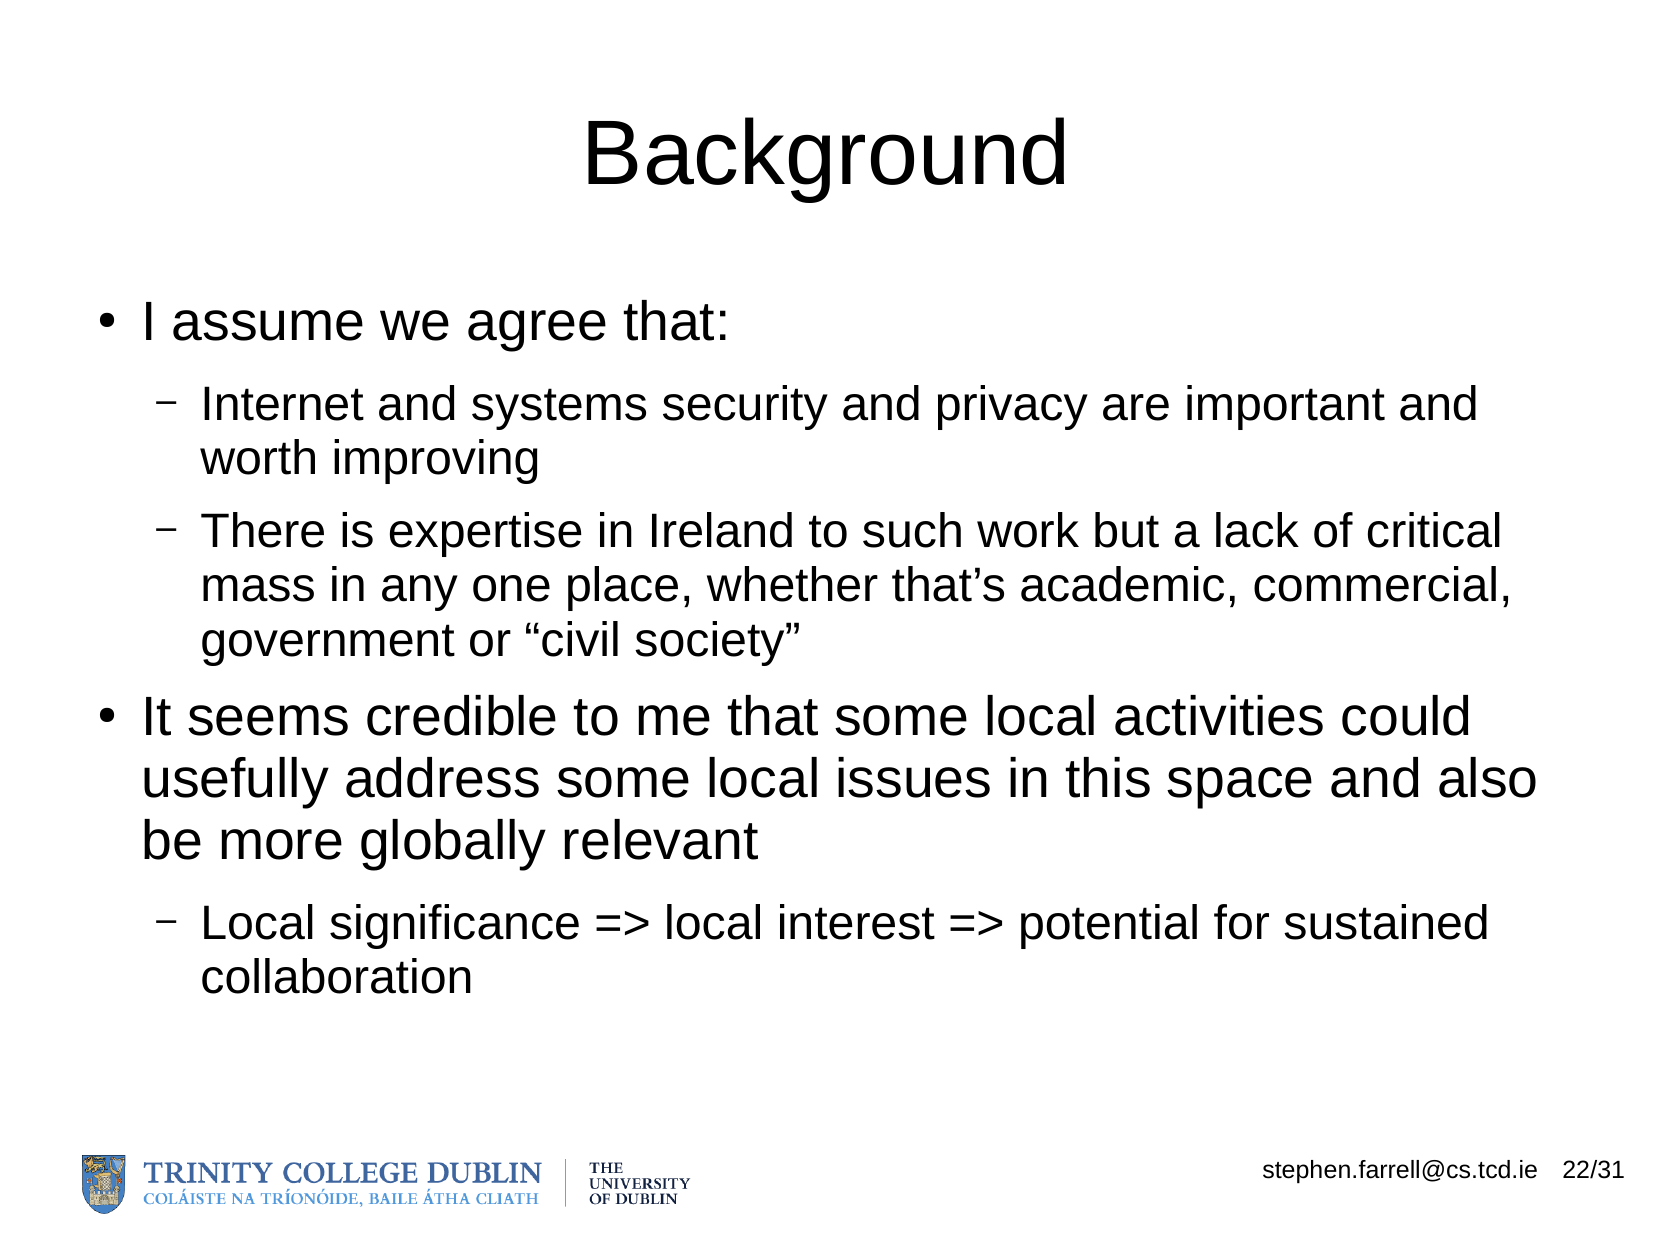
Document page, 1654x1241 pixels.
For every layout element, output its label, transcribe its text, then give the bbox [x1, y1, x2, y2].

picture [82, 1155, 694, 1214]
title Background [82, 49, 1571, 257]
list I assume we agree that: Internet and systems security and privacy are important and worth improving There is expertise in Ireland to such work but a lack of critical mass in any one place, whether that’s academic, commercial, government or “civil society” It seems credible to me that some local activities could usefully address some local issues in this space and also be more globally relevant Local significance => local interest => potential for sustained collaboration [82, 290, 1571, 1010]
